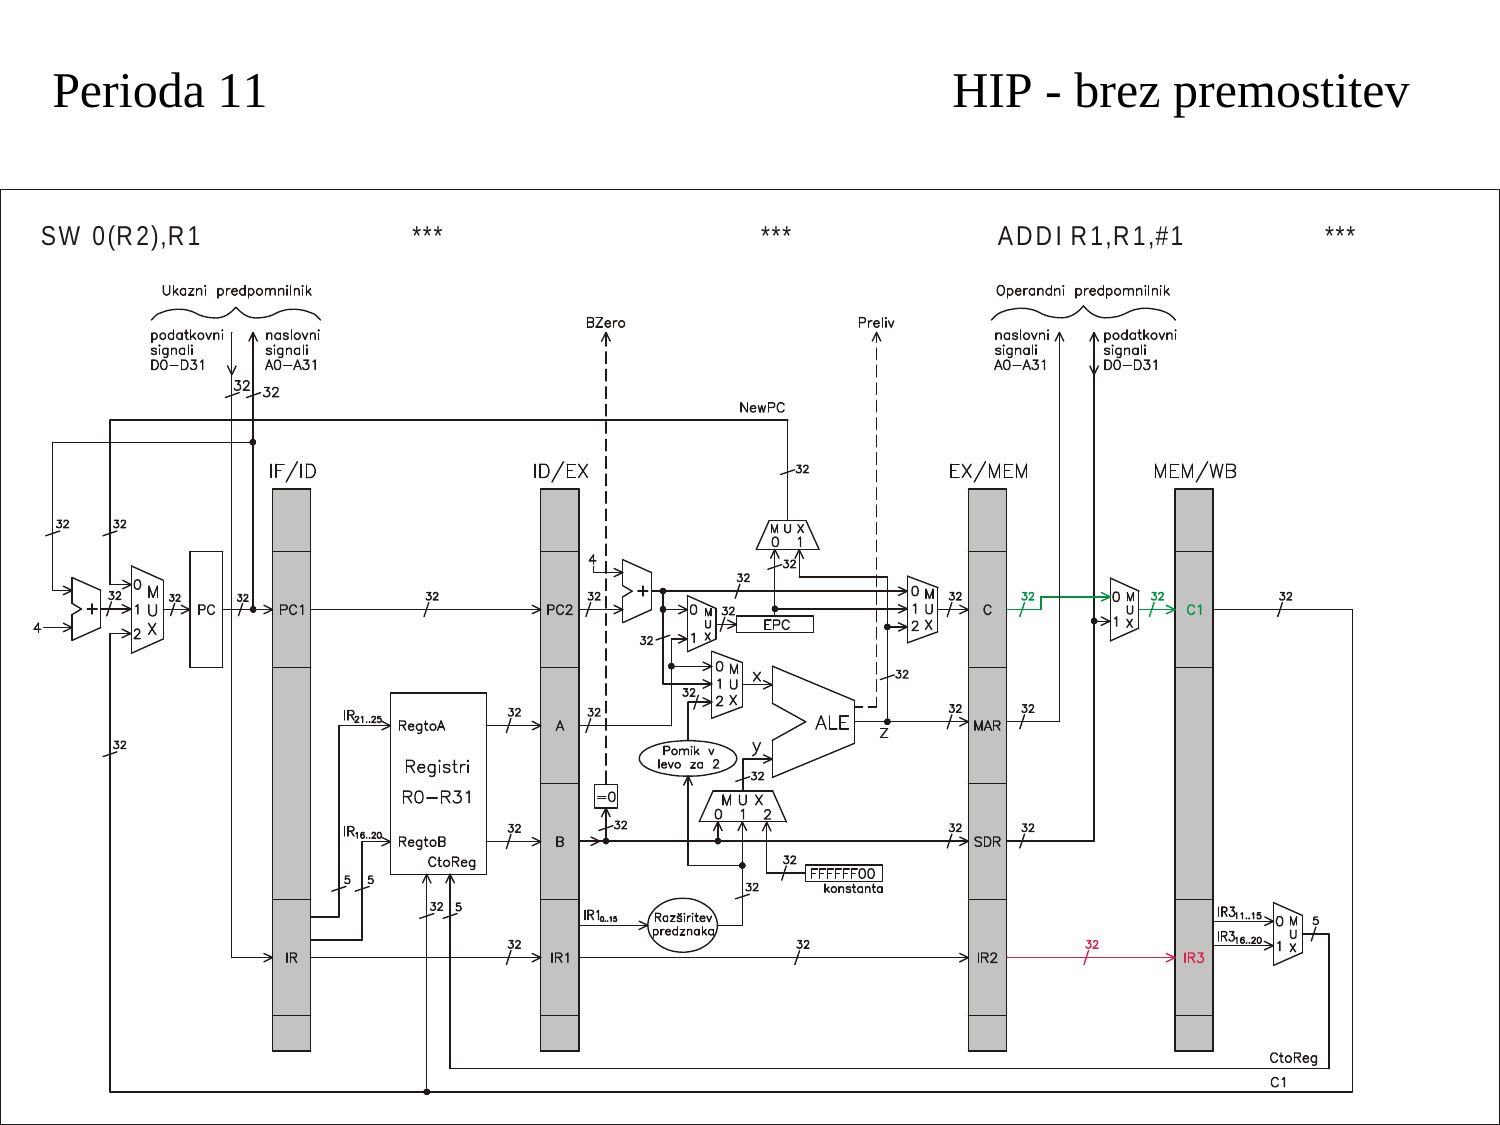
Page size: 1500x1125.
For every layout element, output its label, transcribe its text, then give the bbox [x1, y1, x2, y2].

picture [0, 188, 1500, 1125]
text_box Perioda 11 HIP - brez premostitev [37, 49, 1476, 126]
